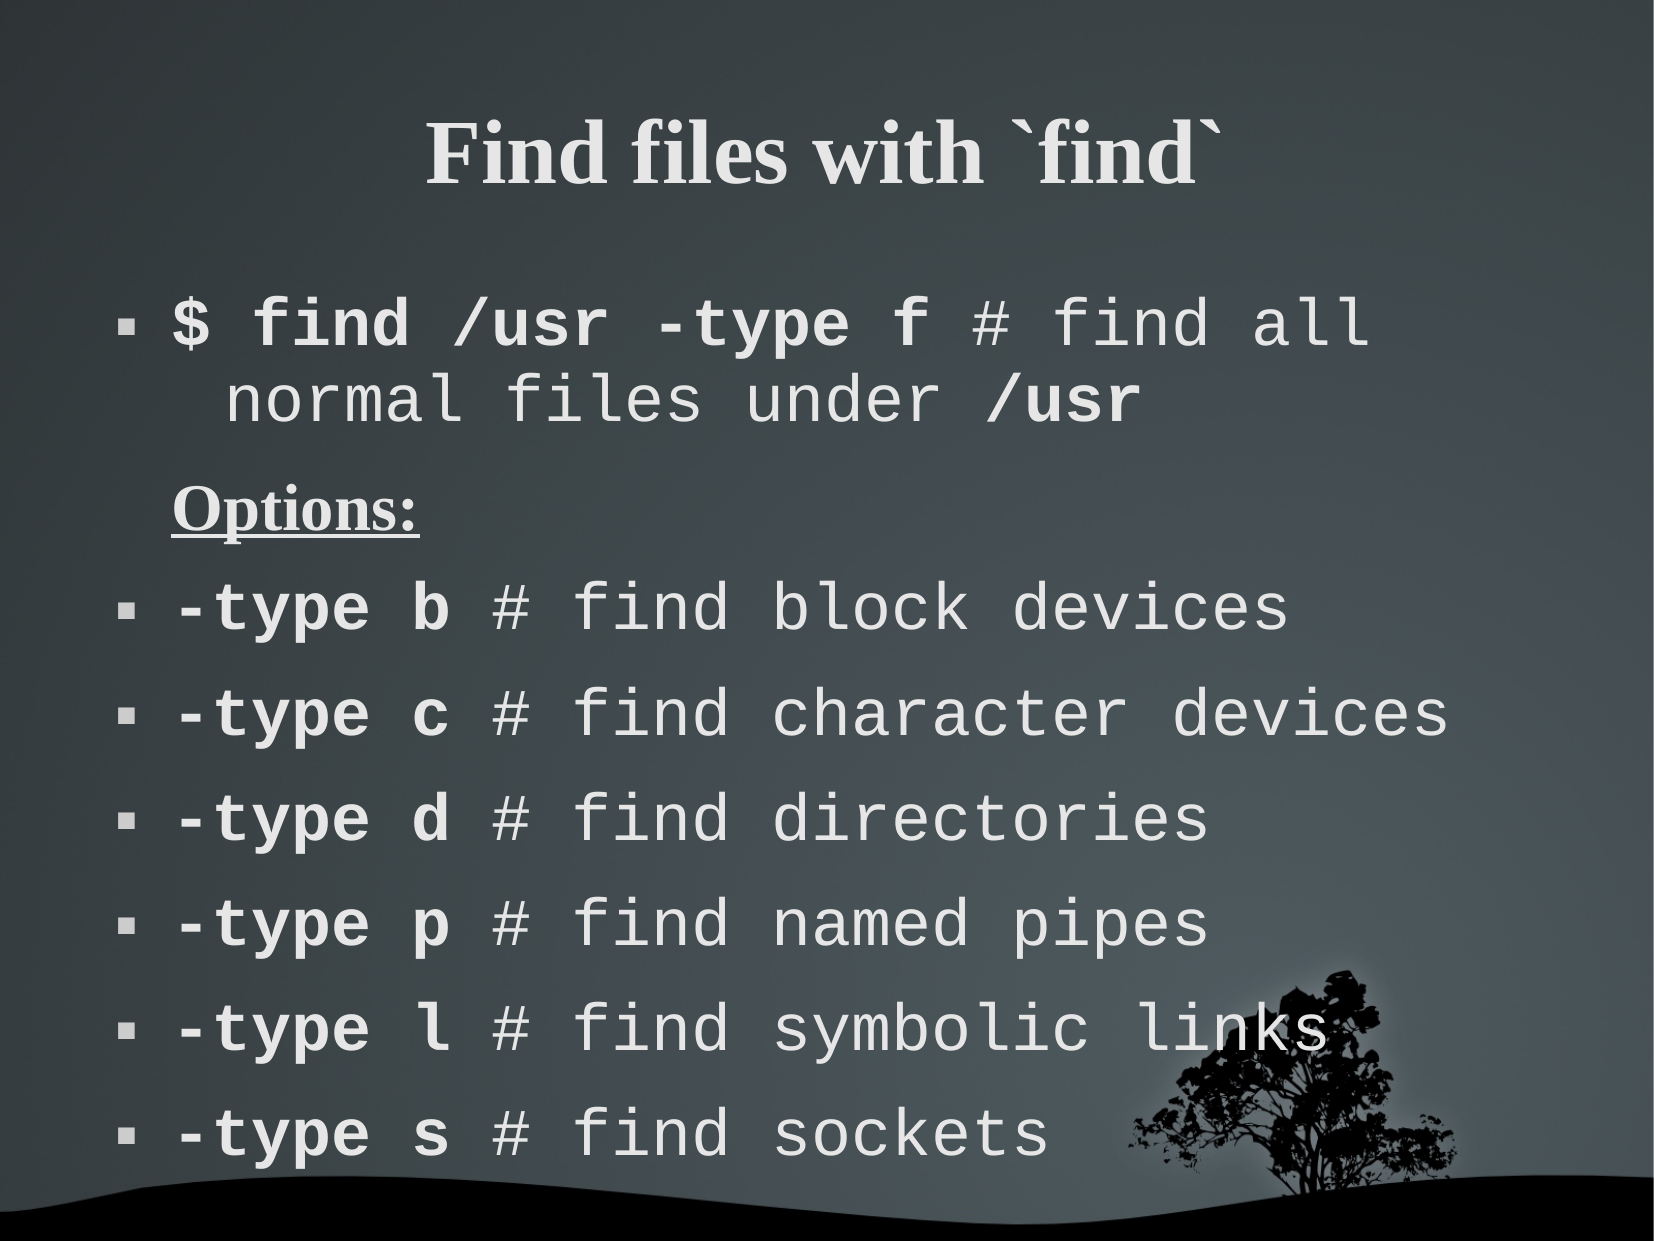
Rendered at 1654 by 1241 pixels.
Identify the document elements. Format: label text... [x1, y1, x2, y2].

picture [0, 0, 1654, 1241]
title Find files with `find` [82, 33, 1571, 273]
list $ find /usr -type f # find all normal files under /usr Options: -type b # find block devices -type c # find character devices -type d # find directories -type p # find named pipes -type l # find symbolic links -type s # find sockets [82, 290, 1571, 1181]
